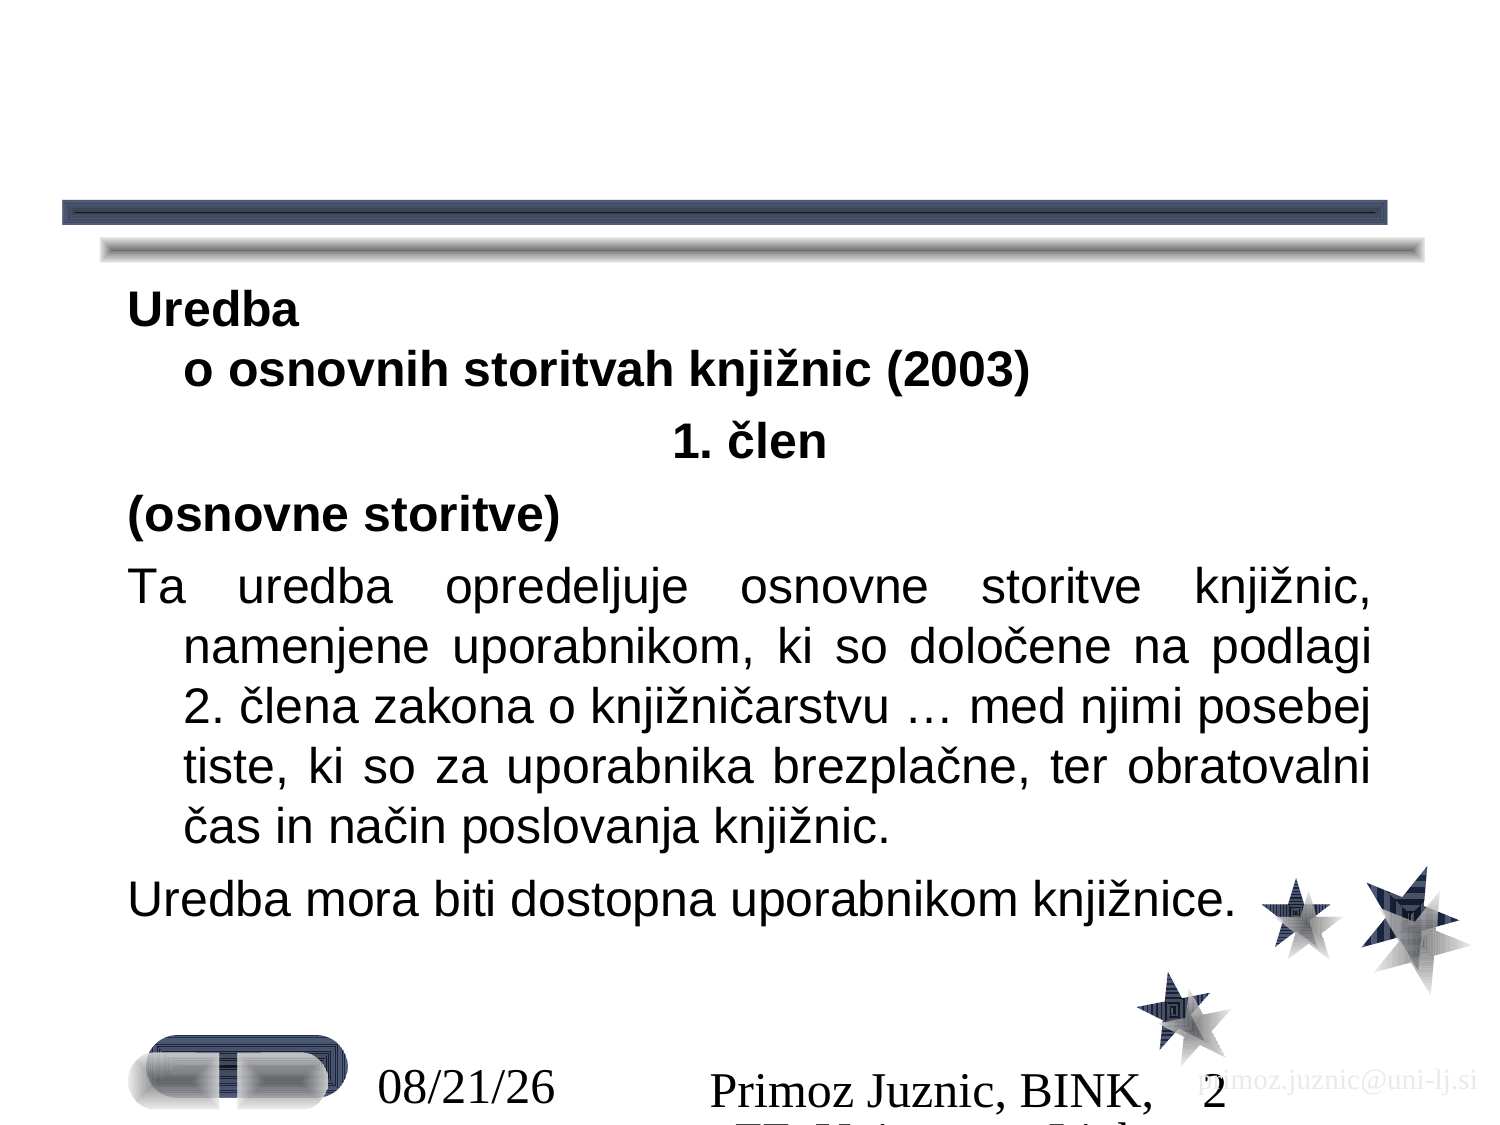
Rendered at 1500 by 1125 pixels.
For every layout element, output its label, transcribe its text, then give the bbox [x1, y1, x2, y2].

list Uredba o osnovnih storitvah knjižnic (2003) 1. člen (osnovne storitve) Ta uredba opredeljuje osnovne storitve knjižnic, namenjene uporabnikom, ki so določene na podlagi 2. člena zakona o knjižničarstvu … med njimi posebej tiste, ki so za uporabnika brezplačne, ter obratovalni čas in način poslovanja knjižnic. Uredba mora biti dostopna uporabnikom knjižnice. [112, 196, 1388, 988]
